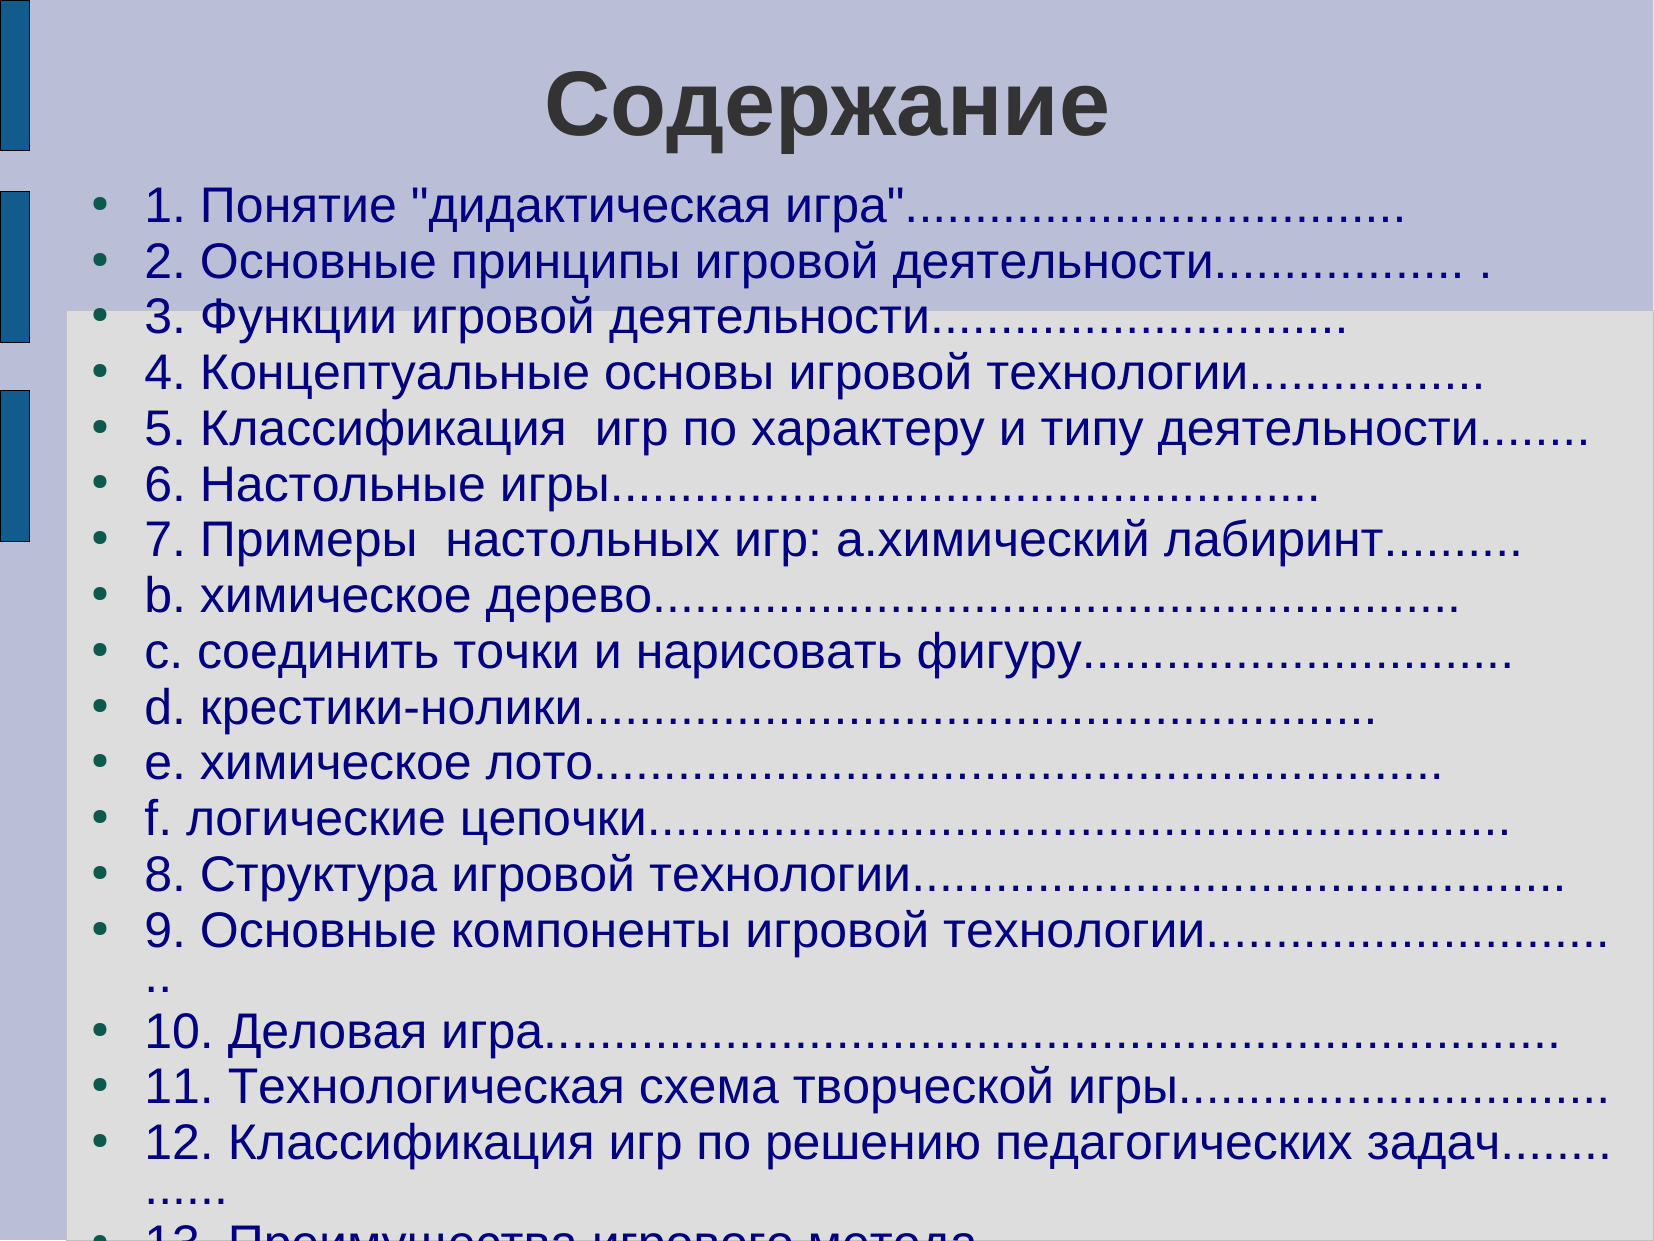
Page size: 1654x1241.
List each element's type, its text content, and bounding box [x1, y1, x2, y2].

list 1. Понятие "дидактическая игра".................................... 2. Основные принципы игровой деятельности.................. . 3. Функции игровой деятельности.............................. 4. Концептуальные основы игровой технологии................. 5. Классификация игр по характеру и типу деятельности........ 6. Настольные игры................................................... 7. Примеры настольных игр: а.химический лабиринт.......... b. химическое дерево.......................................................... c. соединить точки и нарисовать фигуру............................... d. крестики-нолики......................................................... е. химическое лото............................................................. f. логические цепочки.............................................................. 8. Структура игровой технологии............................................... 9. Основные компоненты игровой технологии............................... 10. Деловая игра......................................................................... 11. Технологическая схема творческой игры............................... 12. Классификация игр по решению педагогических задач.............. 13. Преимущества игрового метода.................................................. 14. Литература............................................................................. [73, 177, 1625, 1241]
title Содержание [121, 0, 1534, 177]
